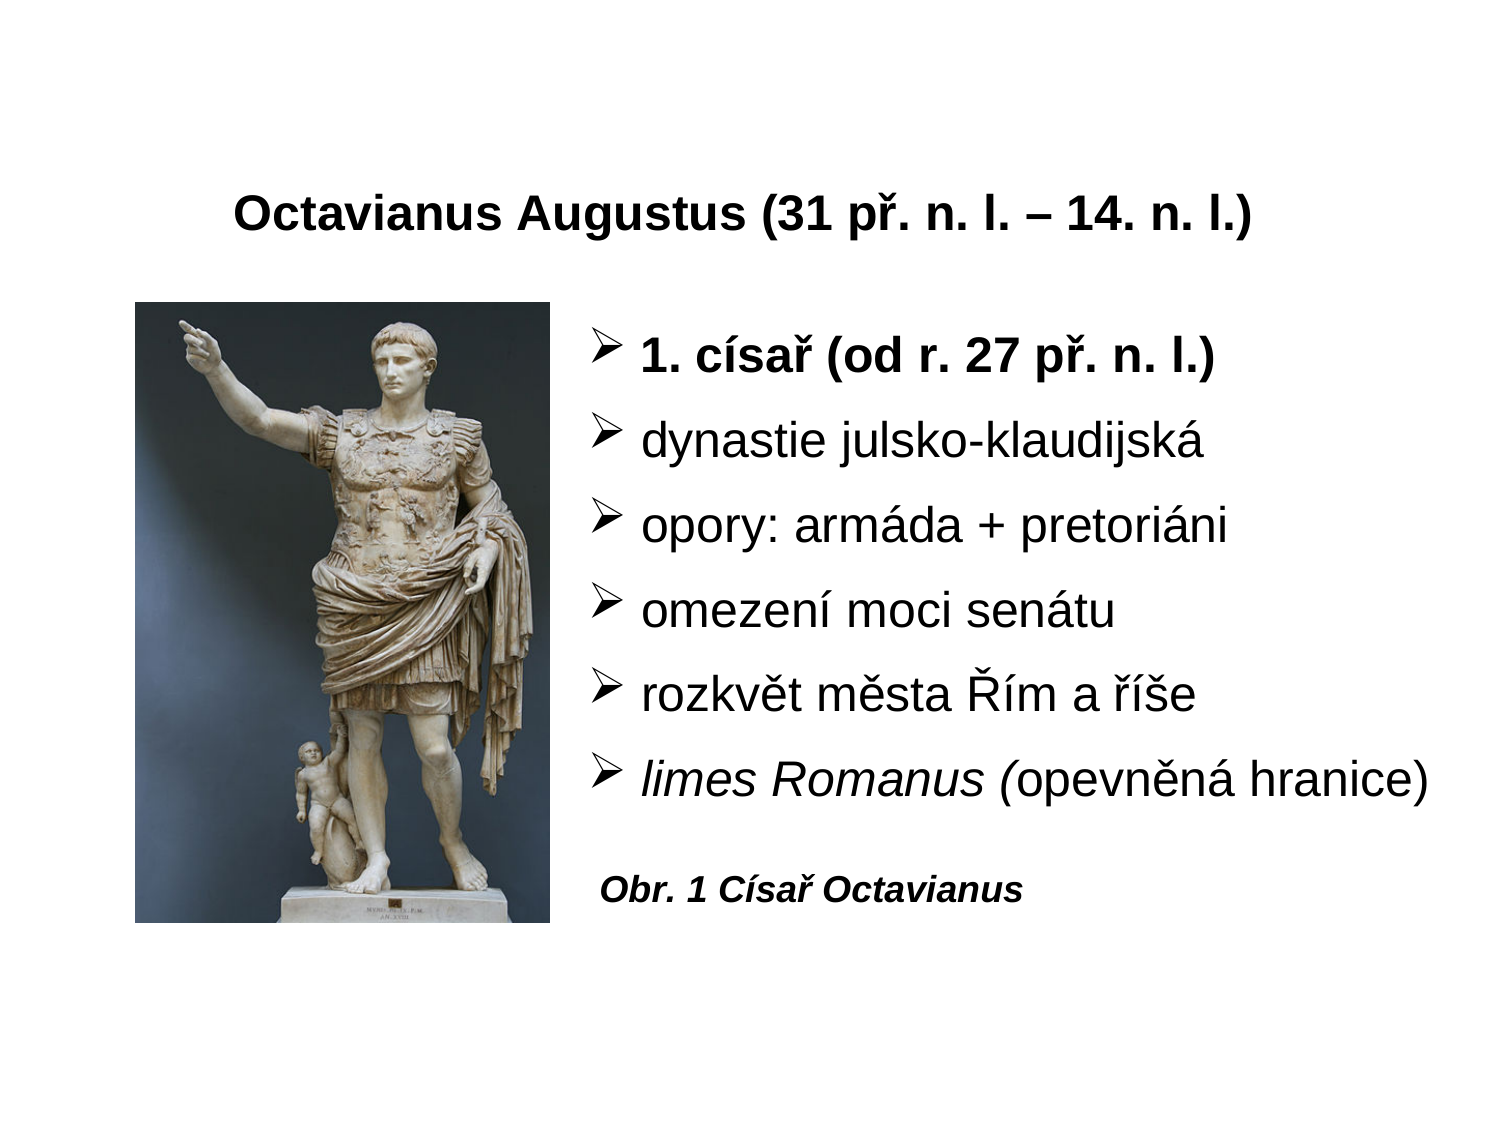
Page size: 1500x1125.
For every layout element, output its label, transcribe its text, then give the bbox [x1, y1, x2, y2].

picture [135, 302, 550, 923]
text_box Obr. 1 Císař Octavianus [584, 875, 1152, 919]
text_box 1. císař (od r. 27 př. n. l.) dynastie julsko-klaudijská opory: armáda + pretoriáni omezení moci senátu rozkvět města Řím a říše limes Romanus (opevněná hranice) [572, 314, 1459, 875]
text_box Octavianus Augustus (31 př. n. l. – 14. n. l.) [112, 172, 1377, 249]
